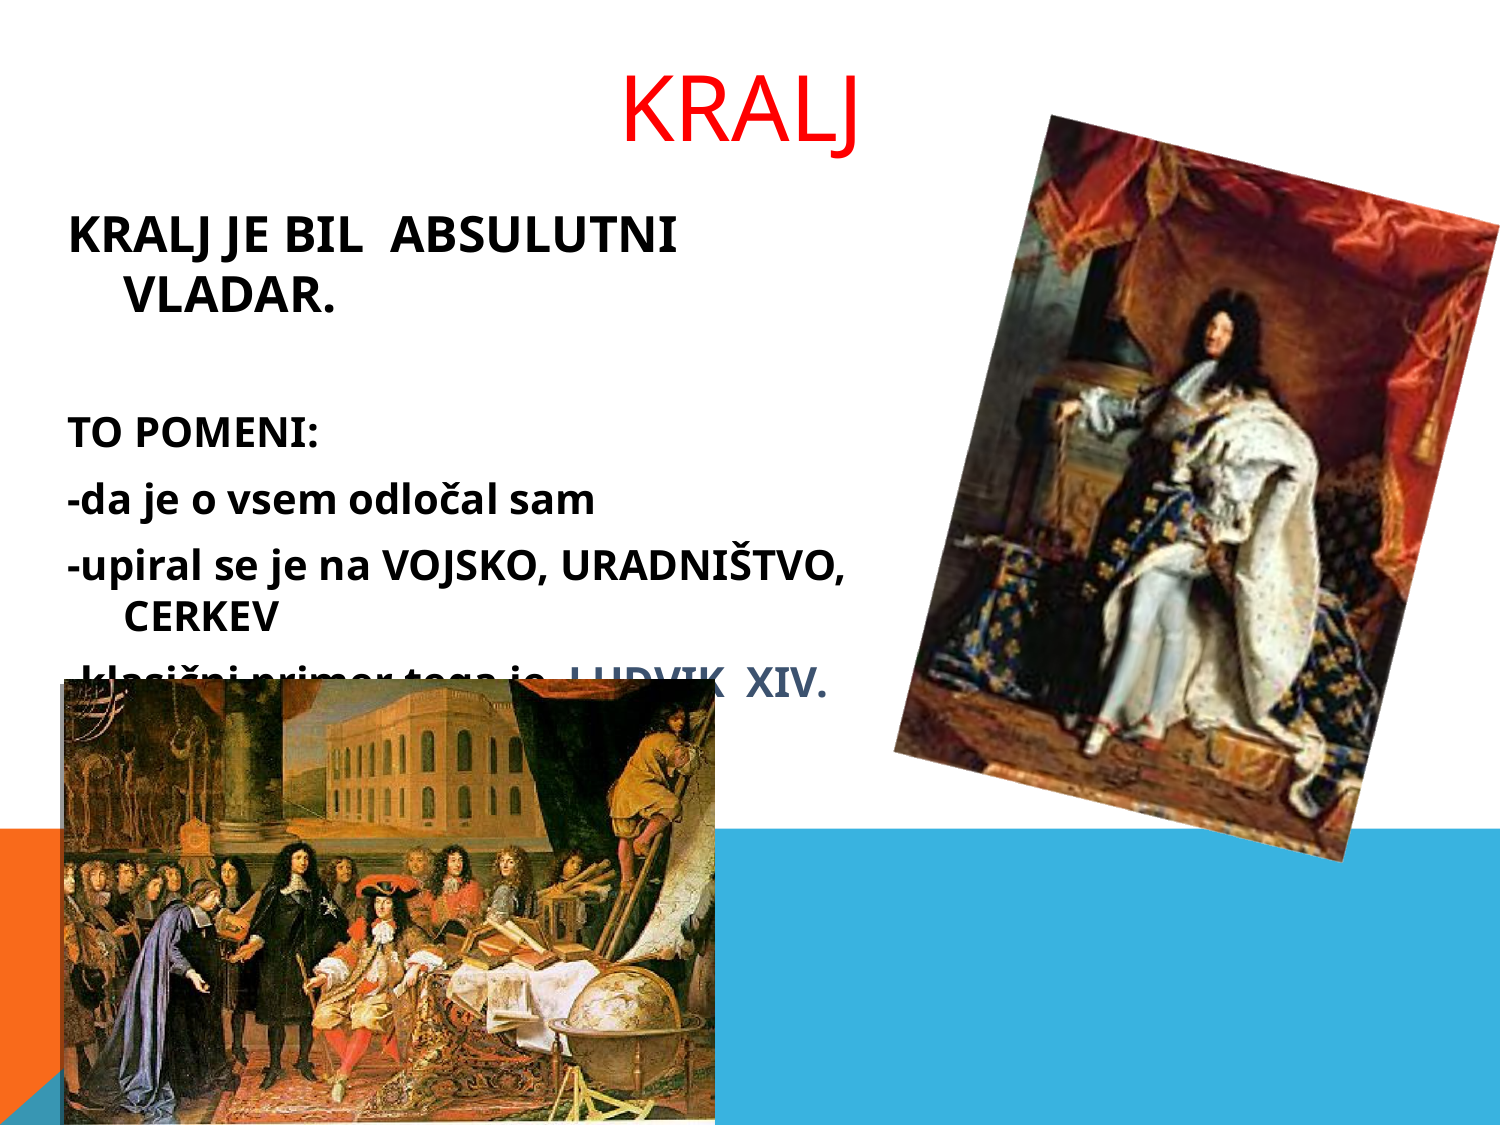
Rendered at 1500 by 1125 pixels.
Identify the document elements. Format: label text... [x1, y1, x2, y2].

picture [892, 113, 1500, 863]
title KRALJ [123, 59, 1358, 150]
list KRALJ JE BIL ABSULUTNI VLADAR. TO POMENI: -da je o vsem odločal sam -upiral se je na VOJSKO, URADNIŠTVO, CERKEV -klasični primer tega je LUDVIK XIV. [52, 194, 916, 782]
picture [64, 679, 715, 1125]
